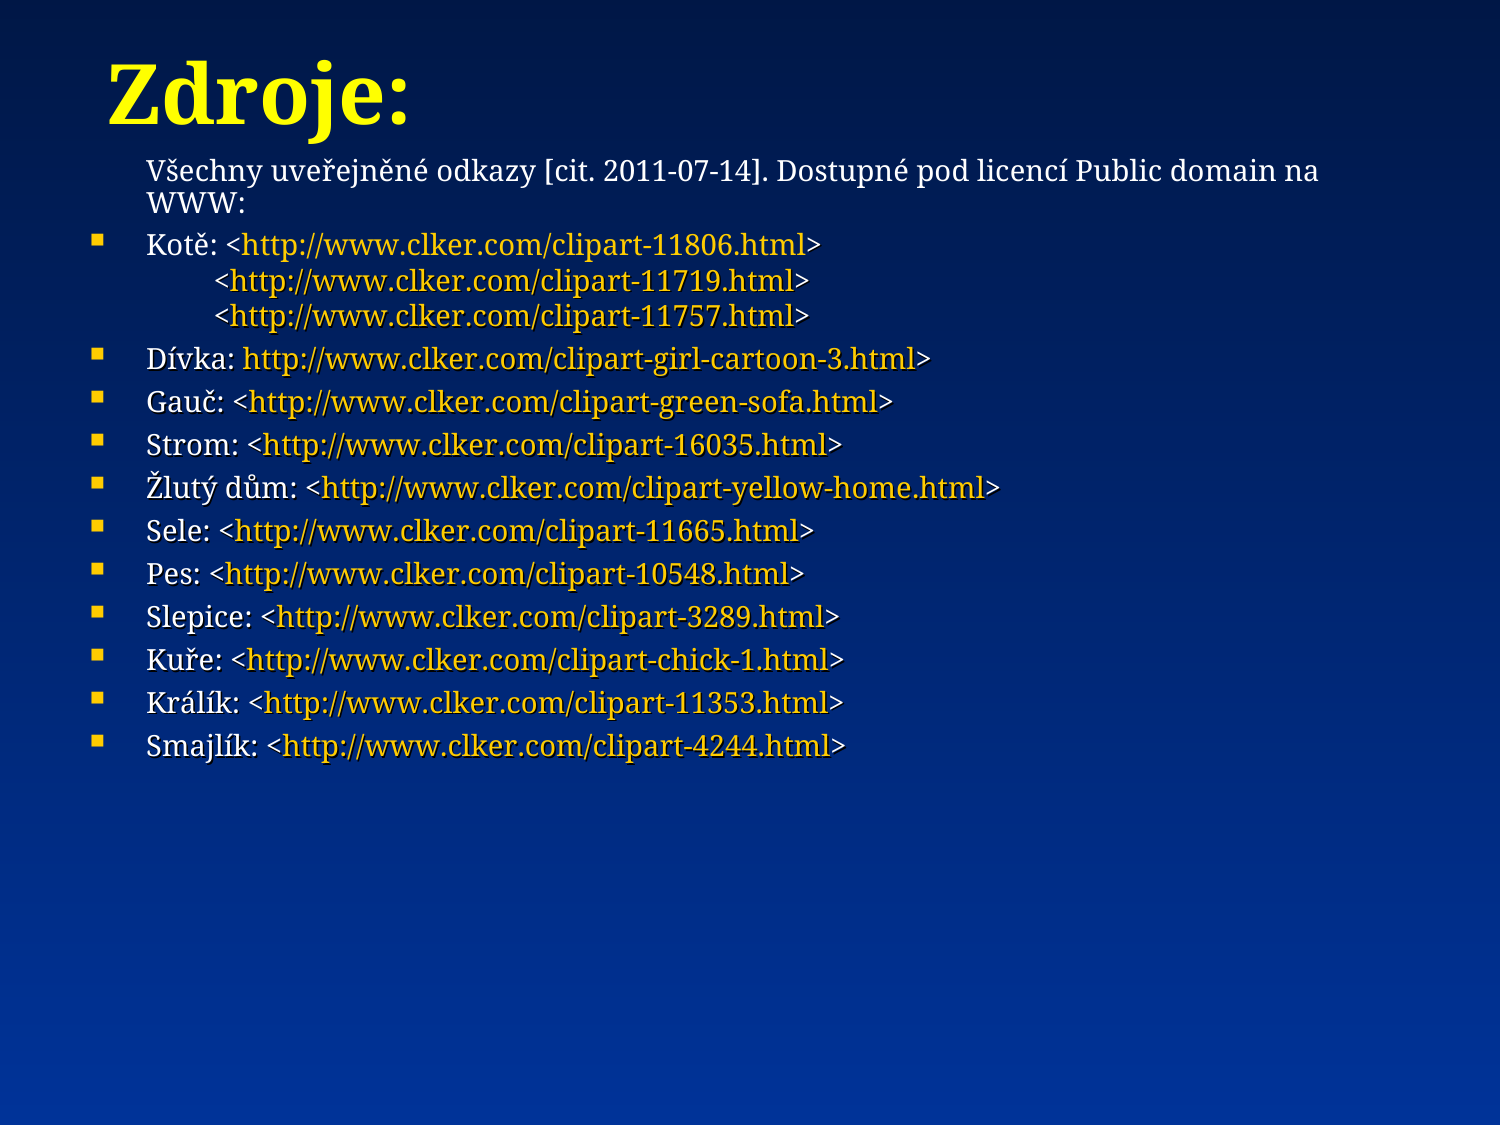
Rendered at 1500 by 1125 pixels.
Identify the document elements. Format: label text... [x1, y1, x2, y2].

title Zdroje: [74, 33, 443, 149]
list Všechny uveřejněné odkazy [cit. 2011-07-14]. Dostupné pod licencí Public domain na WWW: Kotě: <http://www.clker.com/clipart-11806.html> <http://www.clker.com/clipart-11719.html> <http://www.clker.com/clipart-11757.html> Dívka: http://www.clker.com/clipart-girl-cartoon-3.html> Gauč: <http://www.clker.com/clipart-green-sofa.html> Strom: <http://www.clker.com/clipart-16035.html> Žlutý dům: <http://www.clker.com/clipart-yellow-home.html> Sele: <http://www.clker.com/clipart-11665.html> Pes: <http://www.clker.com/clipart-10548.html> Slepice: <http://www.clker.com/clipart-3289.html> Kuře: <http://www.clker.com/clipart-chick-1.html> Králík: <http://www.clker.com/clipart-11353.html> Smajlík: <http://www.clker.com/clipart-4244.html> [75, 148, 1426, 1047]
